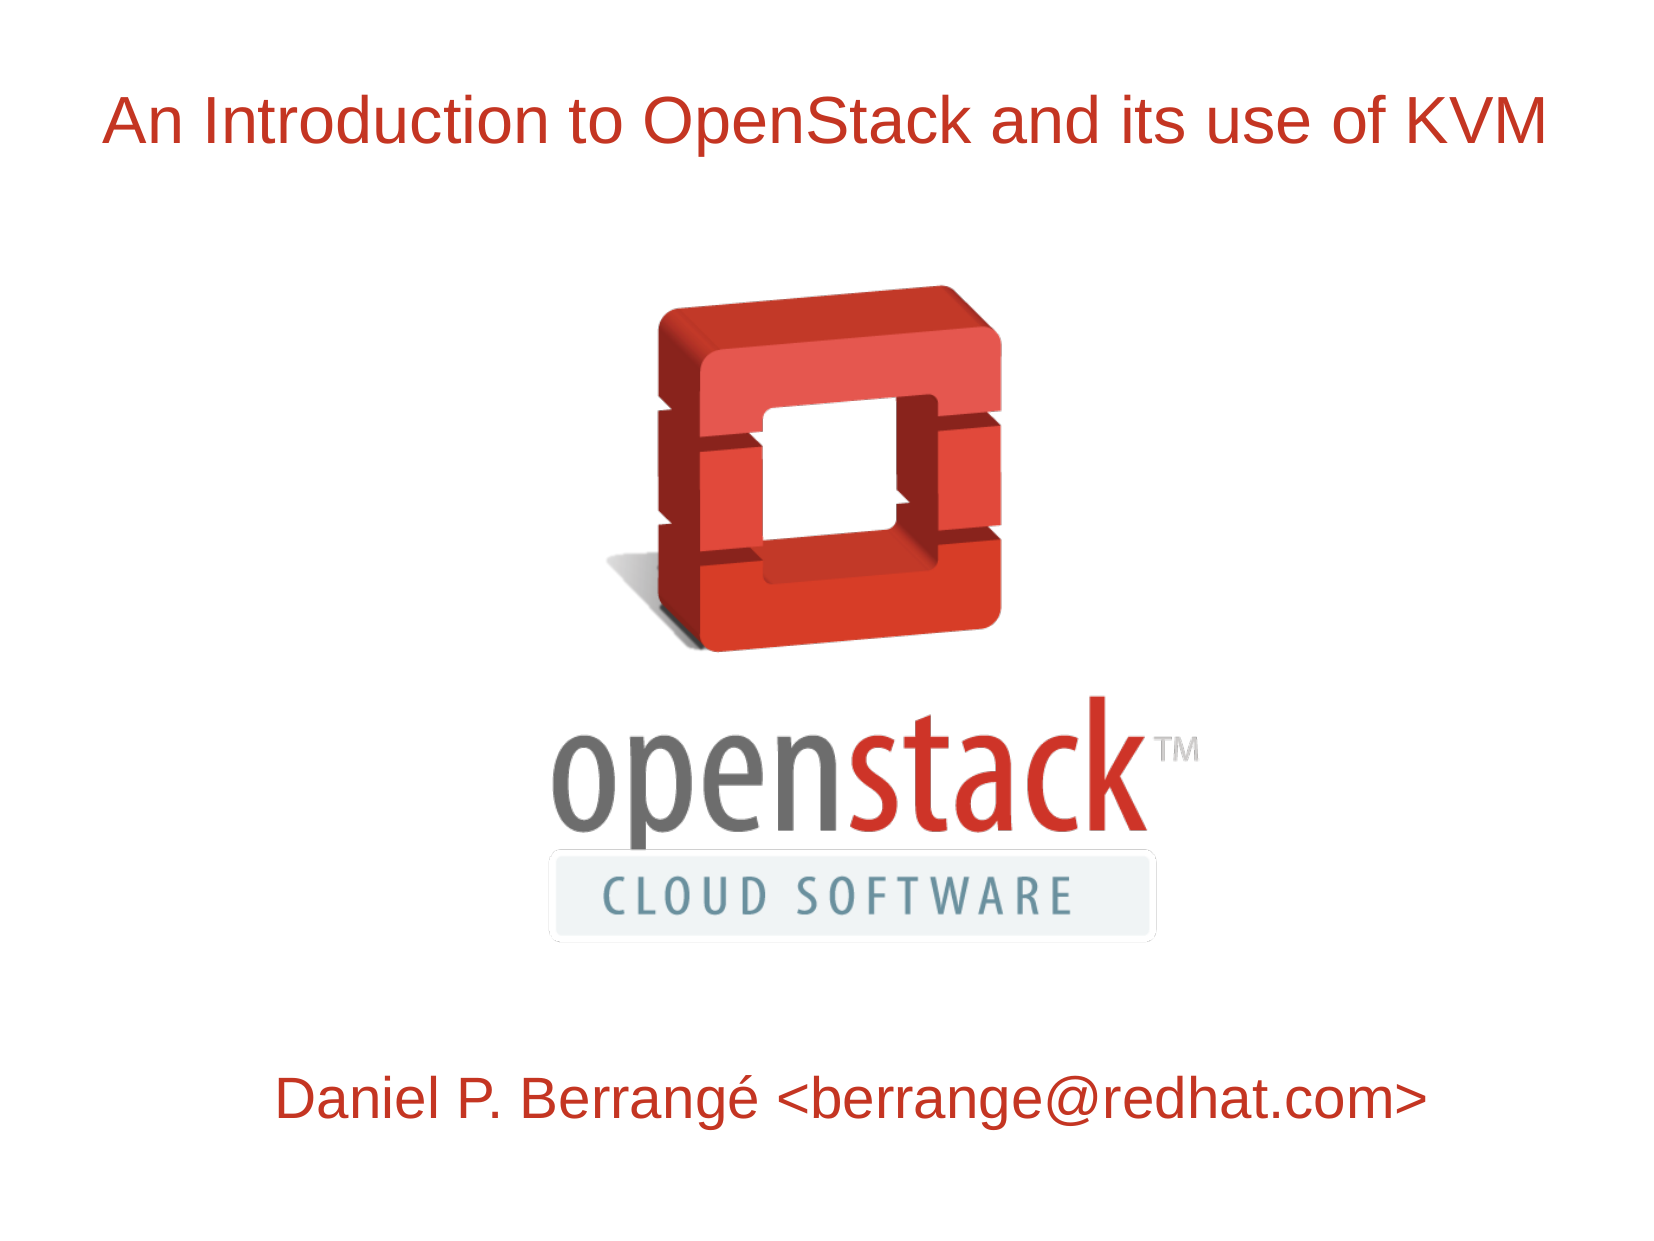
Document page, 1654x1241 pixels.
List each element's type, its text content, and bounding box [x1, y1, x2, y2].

text_box Daniel P. Berrangé <berrange@redhat.com> [259, 1058, 1453, 1146]
picture [401, 259, 1347, 969]
title An Introduction to OpenStack and its use of KVM [82, 82, 1571, 260]
